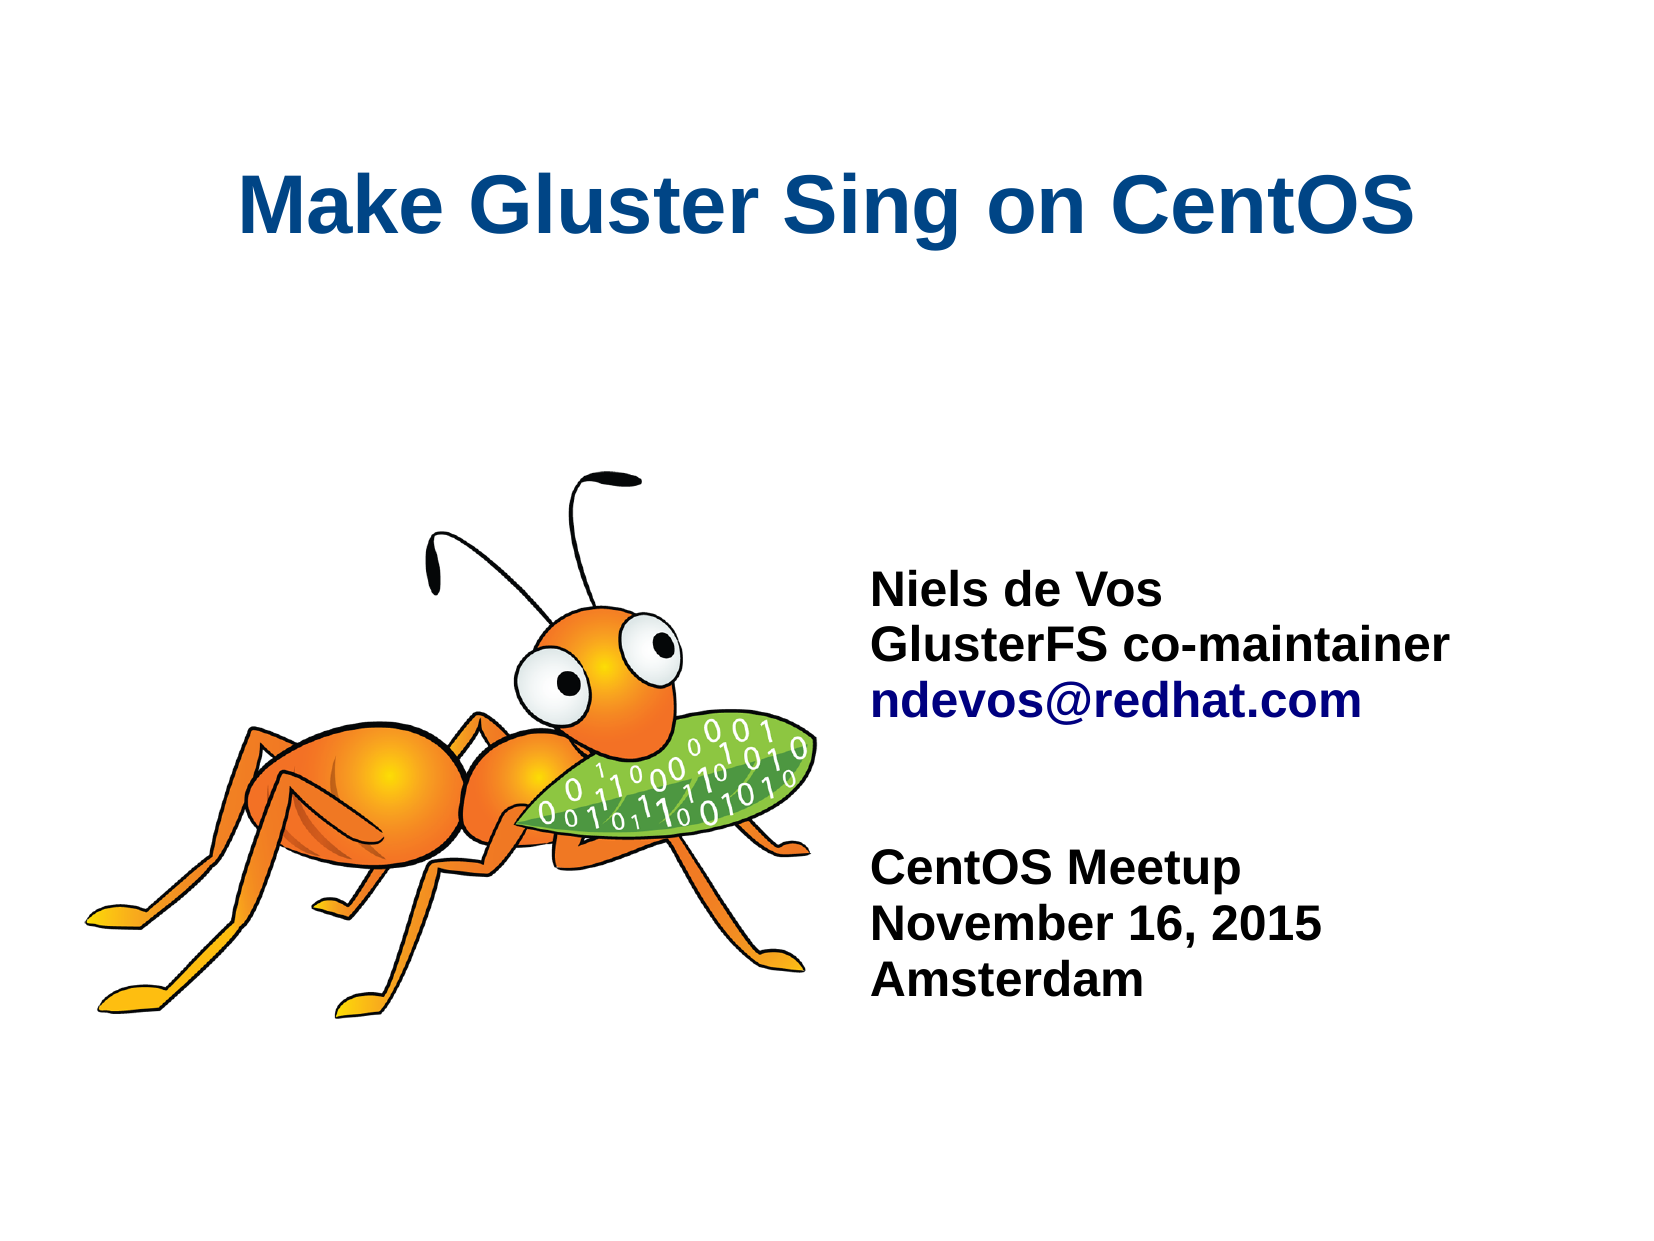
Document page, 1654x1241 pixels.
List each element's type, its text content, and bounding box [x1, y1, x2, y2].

text_box Niels de Vos GlusterFS co-maintainer ndevos@redhat.com CentOS Meetup November 16, 2015 Amsterdam [855, 553, 1621, 1015]
subtitle Make Gluster Sing on CentOS [82, 111, 1571, 298]
picture [75, 464, 826, 1026]
